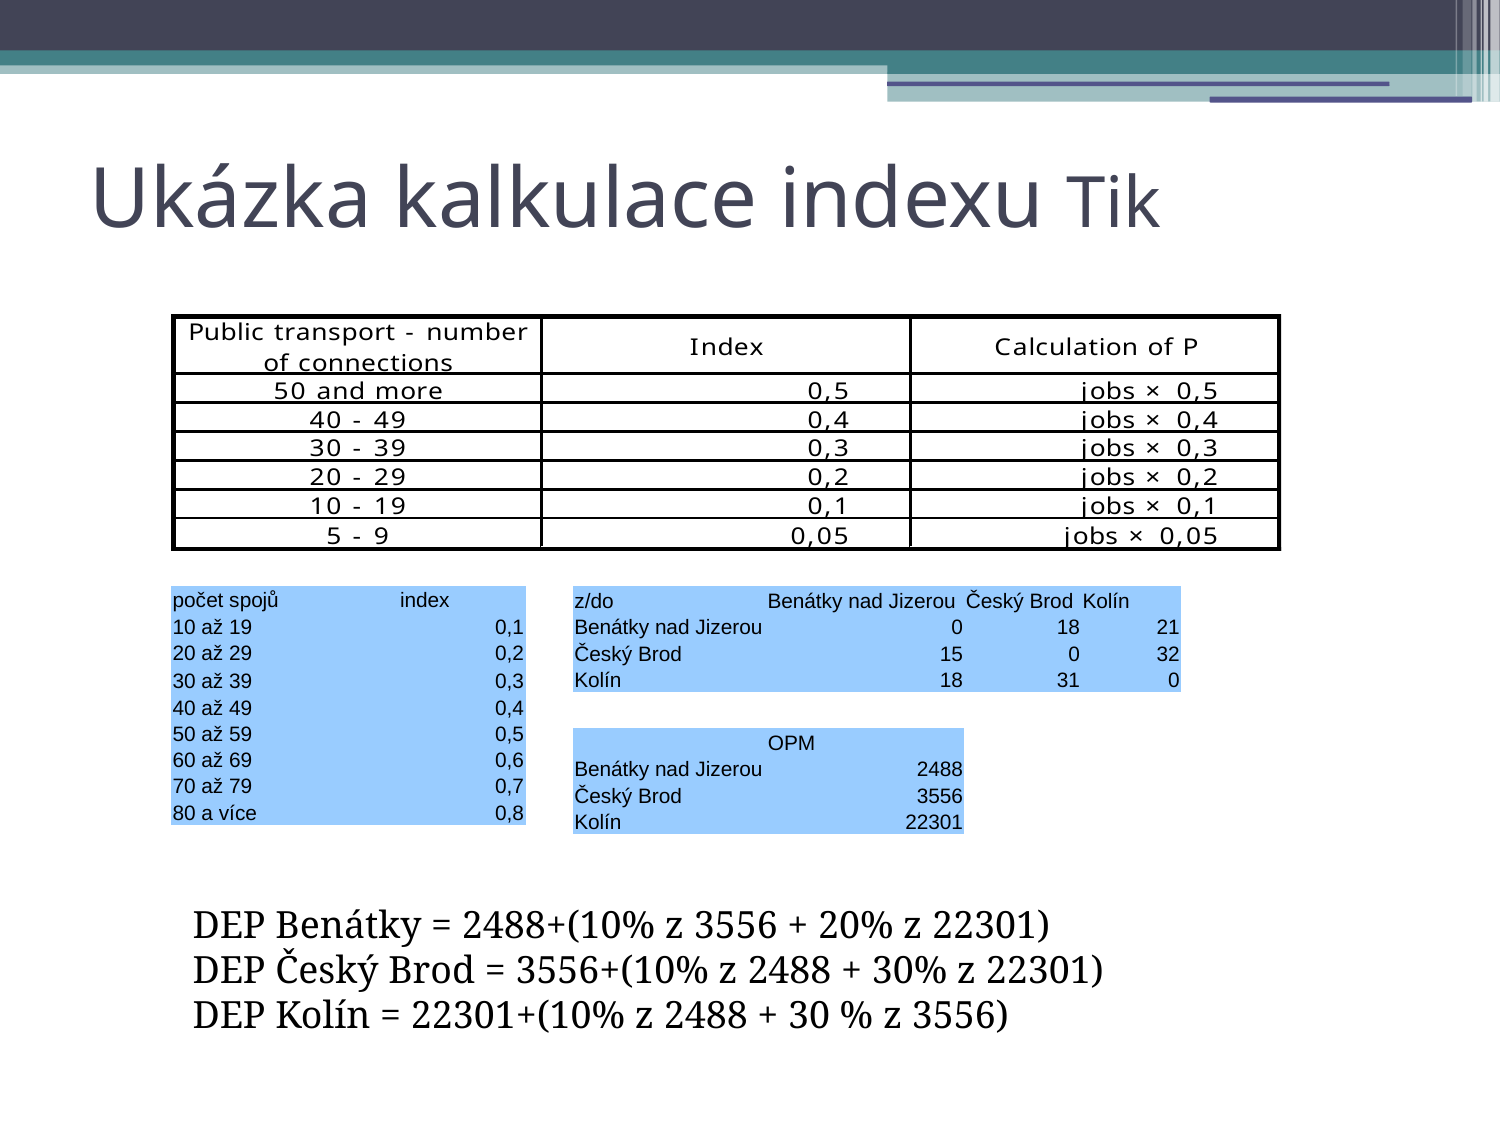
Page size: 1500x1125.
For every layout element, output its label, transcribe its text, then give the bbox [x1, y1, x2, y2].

table_cell 0,3 [399, 665, 526, 693]
table_cell 0,2 [399, 639, 526, 665]
table_cell Kolín [573, 666, 766, 692]
table_cell 0,6 [399, 746, 526, 772]
table_cell 50 až 59 [171, 720, 399, 746]
picture [171, 314, 1282, 551]
table_cell Český Brod [573, 781, 766, 808]
table_cell 10 až 19 [171, 612, 399, 639]
title Ukázka kalkulace indexu Tik [75, 137, 1425, 303]
table_cell 70 až 79 [171, 772, 399, 799]
table_header index [399, 586, 526, 612]
table_cell Benátky nad Jizerou [573, 613, 766, 639]
table_cell 20 až 29 [171, 639, 399, 665]
table_cell 0 [1081, 666, 1181, 692]
table_cell 0,8 [399, 799, 526, 825]
table_cell 21 [1081, 613, 1181, 639]
table_cell 30 až 39 [171, 665, 399, 693]
table_cell 2488 [766, 754, 964, 781]
table_cell 31 [964, 666, 1081, 692]
table_header Český Brod [964, 586, 1081, 613]
table_cell 40 až 49 [171, 693, 399, 720]
table_cell 0,5 [399, 720, 526, 746]
table_cell 0 [766, 613, 964, 639]
table_header Benátky nad Jizerou [766, 586, 964, 613]
table_cell 32 [1081, 639, 1181, 666]
table_header OPM [766, 728, 964, 754]
table_cell 60 až 69 [171, 746, 399, 772]
table_cell Český Brod [573, 639, 766, 666]
table_cell 3556 [766, 781, 964, 808]
table_cell Kolín [573, 808, 766, 834]
table_cell 18 [766, 666, 964, 692]
table_header z/do [573, 586, 766, 613]
table_cell Benátky nad Jizerou [573, 754, 766, 781]
table_cell 0 [964, 639, 1081, 666]
table_cell 18 [964, 613, 1081, 639]
table_header počet spojů [171, 586, 399, 612]
table_cell 0,7 [399, 772, 526, 799]
table_cell 0,4 [399, 693, 526, 720]
text_box DEP Benátky = 2488+(10% z 3556 + 20% z 22301) DEP Český Brod = 3556+(10% z 2488 + 30% z 22301) DEP Kolín = 22301+(10% z 2488 + 30 % z 3556) [177, 893, 1120, 1044]
table_cell 15 [766, 639, 964, 666]
table_cell 80 a více [171, 799, 399, 825]
table_cell 22301 [766, 808, 964, 834]
table_header [573, 728, 766, 754]
table_cell 0,1 [399, 612, 526, 639]
table_header Kolín [1081, 586, 1181, 613]
